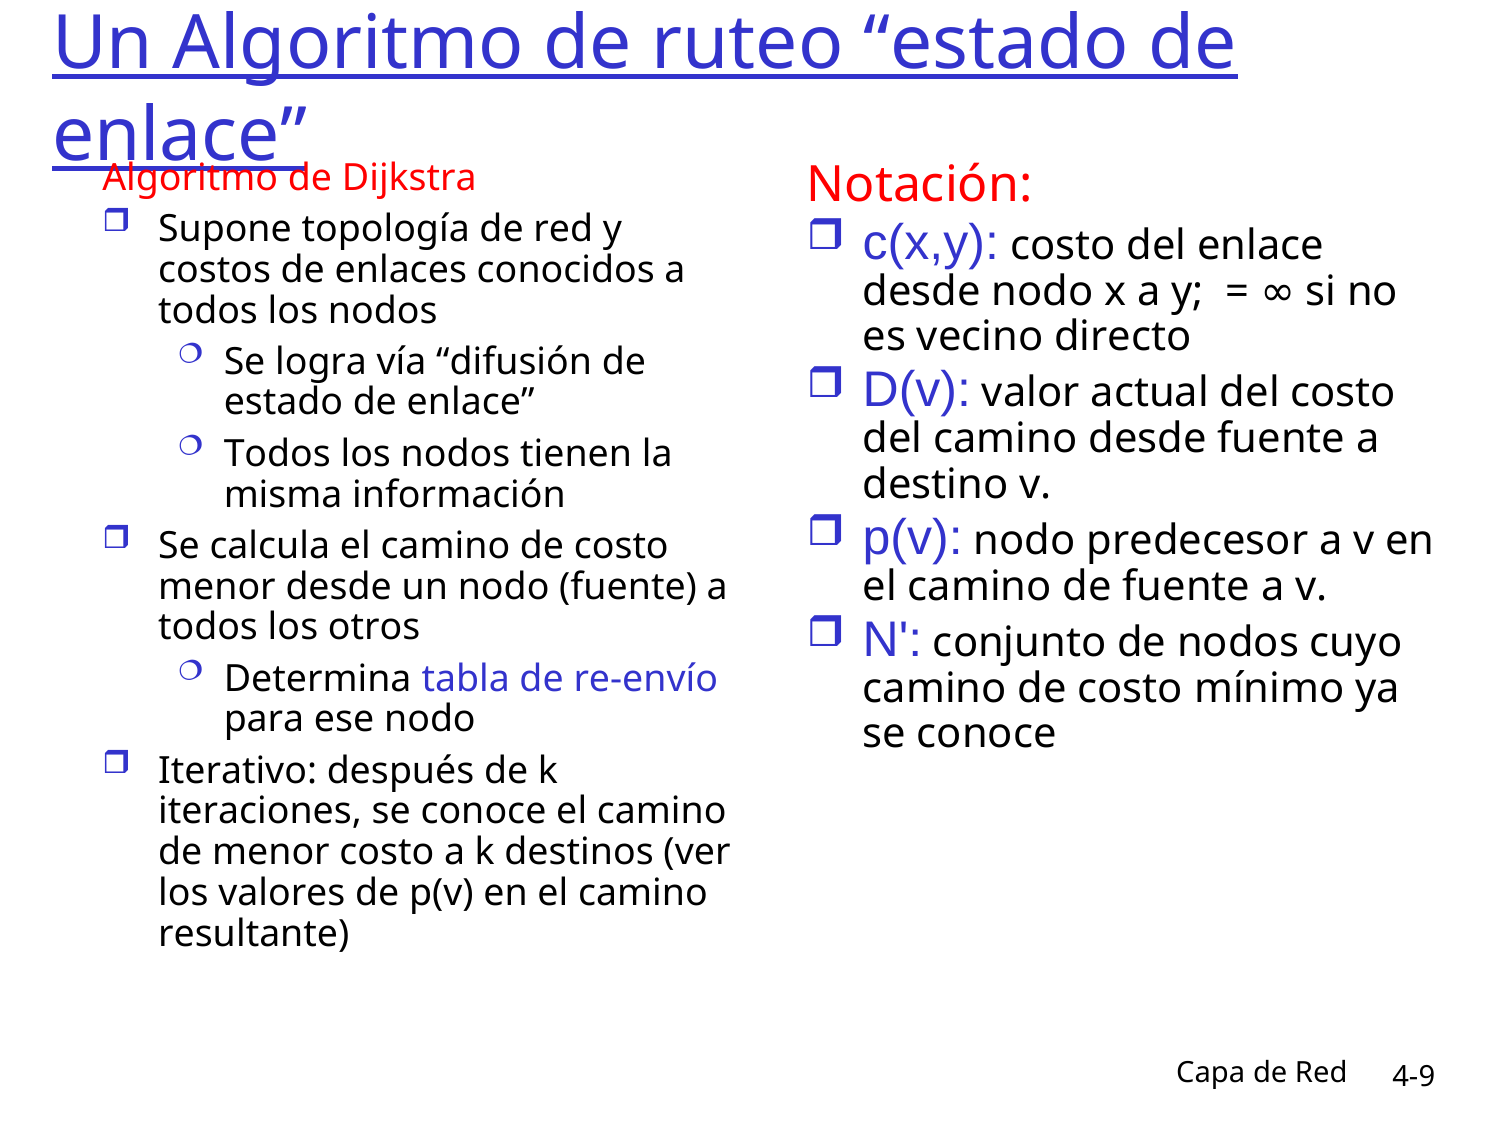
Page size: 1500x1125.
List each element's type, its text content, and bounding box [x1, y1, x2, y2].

list Algoritmo de Dijkstra Supone topología de red y costos de enlaces conocidos a todos los nodos Se logra vía “difusión de estado de enlace” Todos los nodos tienen la misma información Se calcula el camino de costo menor desde un nodo (fuente) a todos los otros Determina tabla de re-envío para ese nodo Iterativo: después de k iteraciones, se conoce el camino de menor costo a k destinos (ver los valores de p(v) en el camino resultante) [87, 149, 759, 1066]
list Notación: c(x,y): costo del enlace desde nodo x a y; = ∞ si no es vecino directo D(v): valor actual del costo del camino desde fuente a destino v. p(v): nodo predecesor a v en el camino de fuente a v. N': conjunto de nodos cuyo camino de costo mínimo ya se conoce [792, 149, 1464, 1066]
title Un Algoritmo de ruteo “estado de enlace” [37, 15, 1463, 158]
